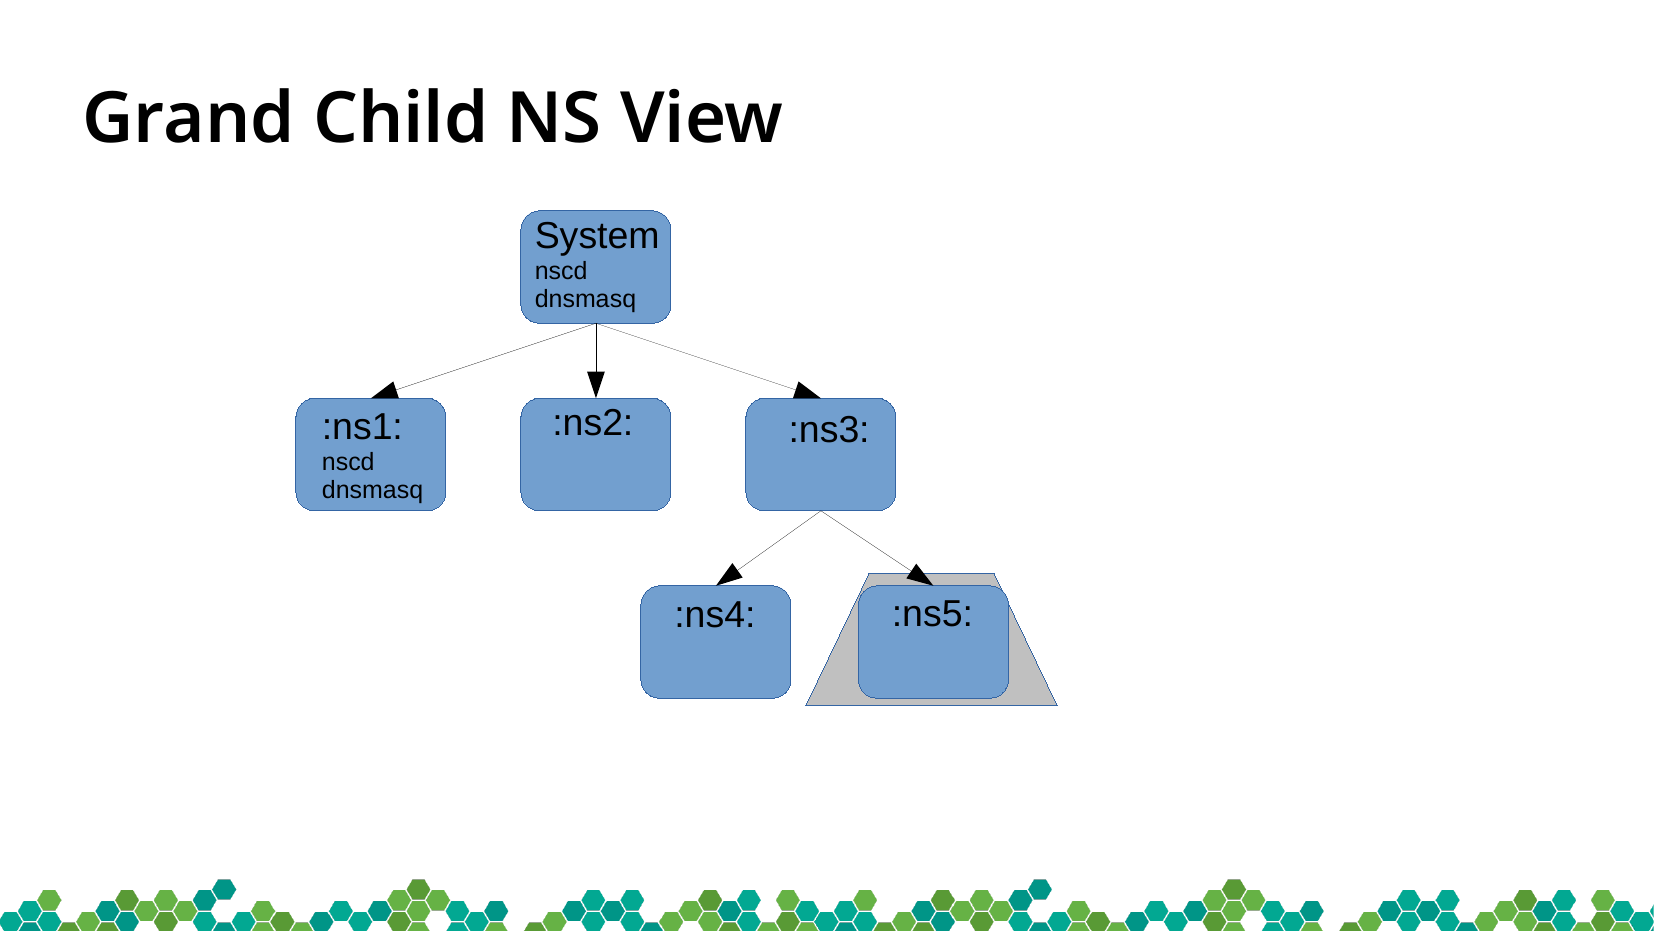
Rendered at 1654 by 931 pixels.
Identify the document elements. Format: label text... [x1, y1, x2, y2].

text_box [640, 585, 791, 699]
text_box [745, 398, 896, 511]
text_box [805, 573, 1058, 706]
text_box [439, 402, 446, 507]
text_box [295, 400, 307, 509]
text_box :ns5: [877, 585, 989, 642]
text_box :ns1: nscd dnsmasq [307, 397, 439, 511]
picture [0, 871, 1654, 931]
text_box :ns3: [773, 401, 885, 459]
title Grand Child NS View [82, 37, 1571, 193]
text_box :ns2: [537, 394, 649, 452]
text_box :ns4: [659, 585, 771, 643]
text_box [520, 398, 671, 511]
text_box [529, 320, 663, 324]
text_box System nscd dnsmasq [519, 206, 675, 320]
